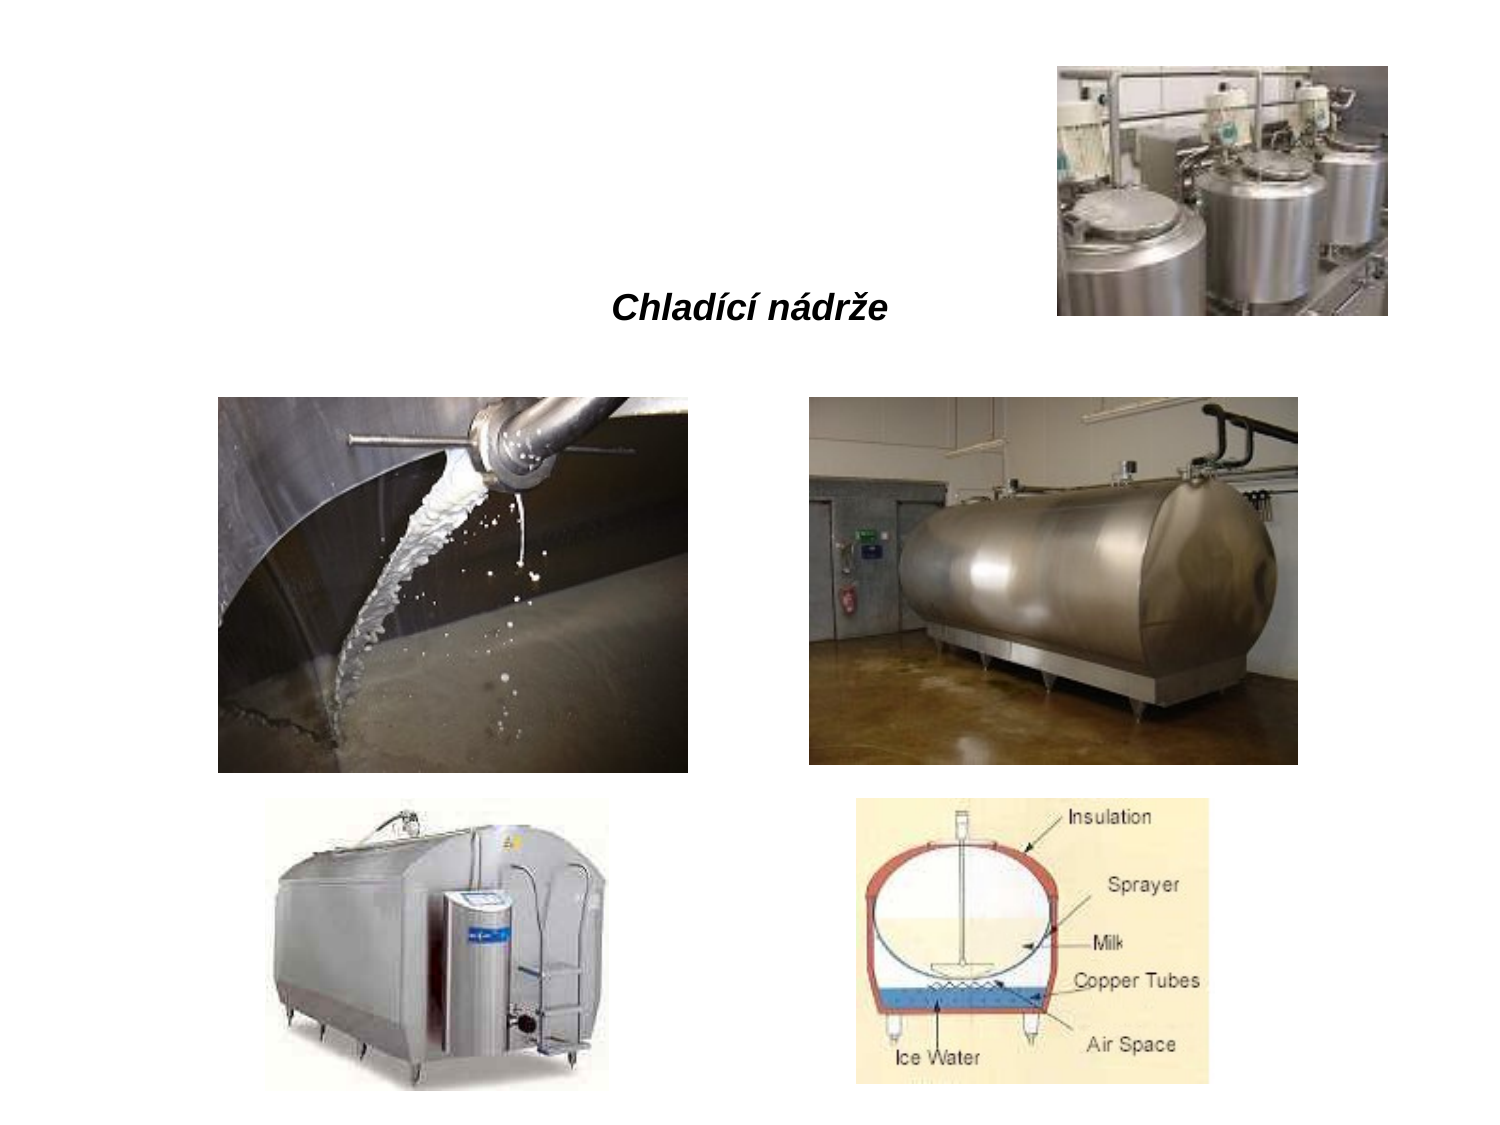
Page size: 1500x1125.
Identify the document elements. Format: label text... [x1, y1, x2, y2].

picture [809, 397, 1298, 765]
picture [856, 798, 1215, 1084]
picture [1057, 66, 1388, 316]
picture [265, 798, 609, 1091]
text_box Chladící nádrže [501, 278, 999, 337]
picture [218, 397, 688, 773]
